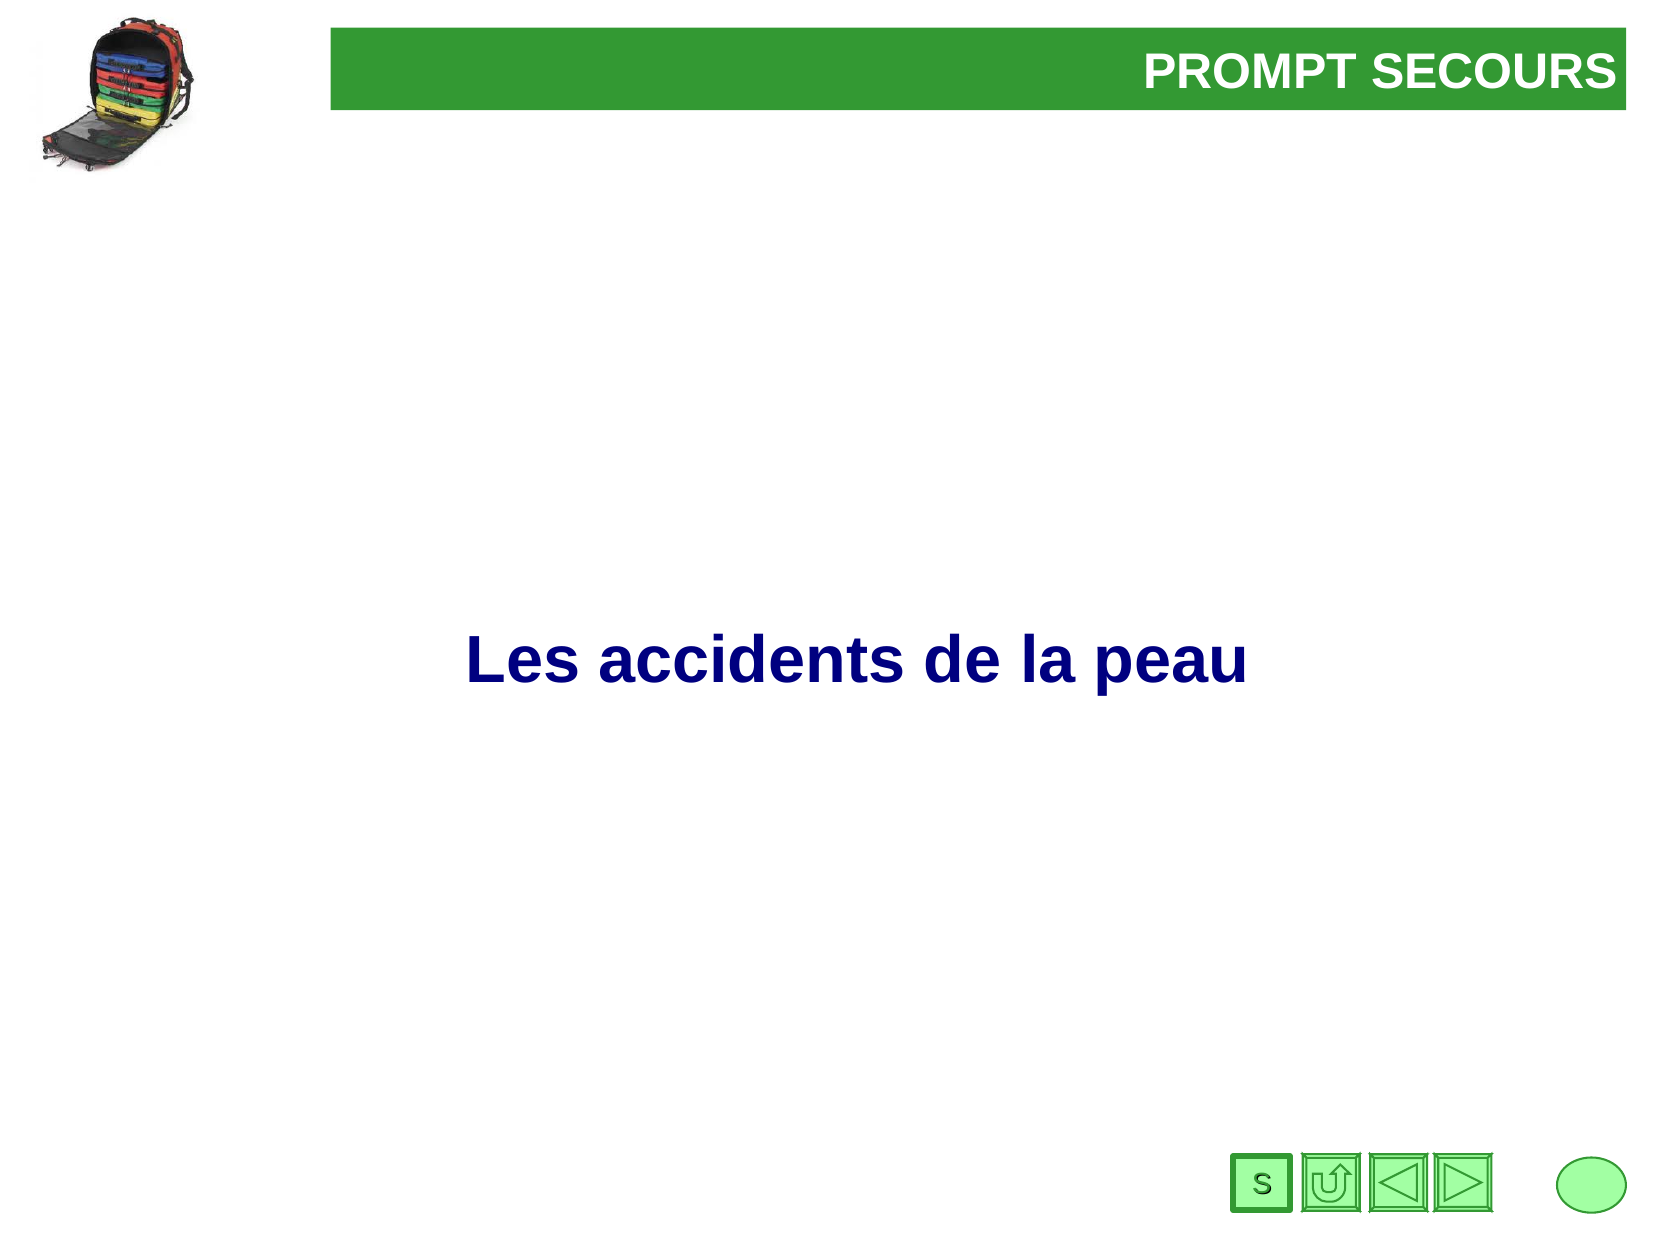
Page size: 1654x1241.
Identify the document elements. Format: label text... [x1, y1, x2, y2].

text_box Les accidents de la peau [157, 618, 1558, 702]
title PROMPT SECOURS [331, 35, 1619, 107]
picture [29, 5, 201, 183]
text_box [1556, 1157, 1626, 1213]
